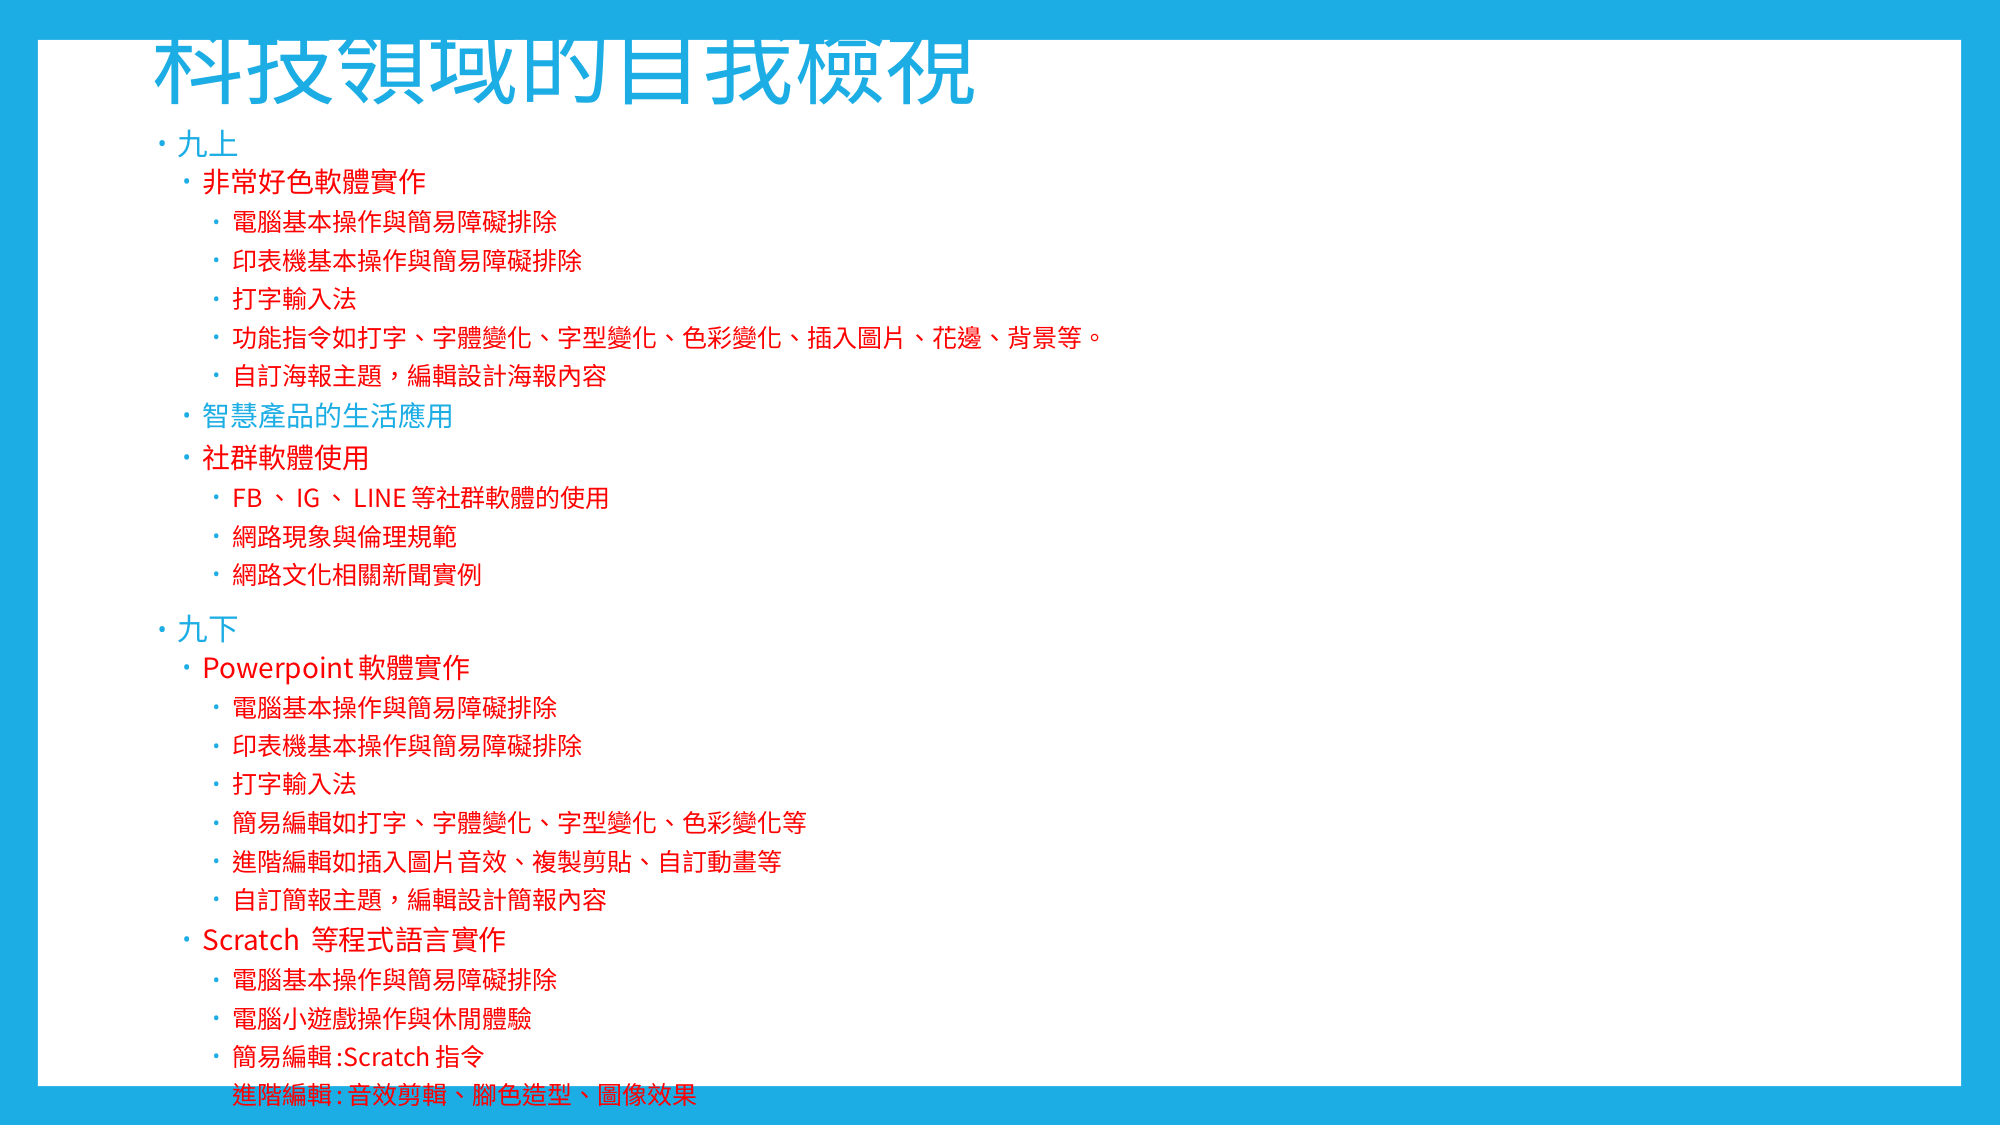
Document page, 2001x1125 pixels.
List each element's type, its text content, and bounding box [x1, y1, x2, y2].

list 九上 非常好色軟體實作 電腦基本操作與簡易障礙排除 印表機基本操作與簡易障礙排除 打字輸入法 功能指令如打字、字體變化、字型變化、色彩變化、插入圖片、花邊、背景等。 自訂海報主題，編輯設計海報內容 智慧產品的生活應用 社群軟體使用 FB、IG、LINE等社群軟體的使用 網路現象與倫理規範 網路文化相關新聞實例 九下 Powerpoint軟體實作 電腦基本操作與簡易障礙排除 印表機基本操作與簡易障礙排除 打字輸入法 簡易編輯如打字、字體變化、字型變化、色彩變化等 進階編輯如插入圖片音效、複製剪貼、自訂動畫等 自訂簡報主題，編輯設計簡報內容 Scratch 等程式語言實作 電腦基本操作與簡易障礙排除 電腦小遊戲操作與休閒體驗 簡易編輯:Scratch指令 進階編輯:音效剪輯、腳色造型、圖像效果 [137, 121, 1863, 1125]
title 科技領域的自我檢視 [137, 0, 1863, 121]
